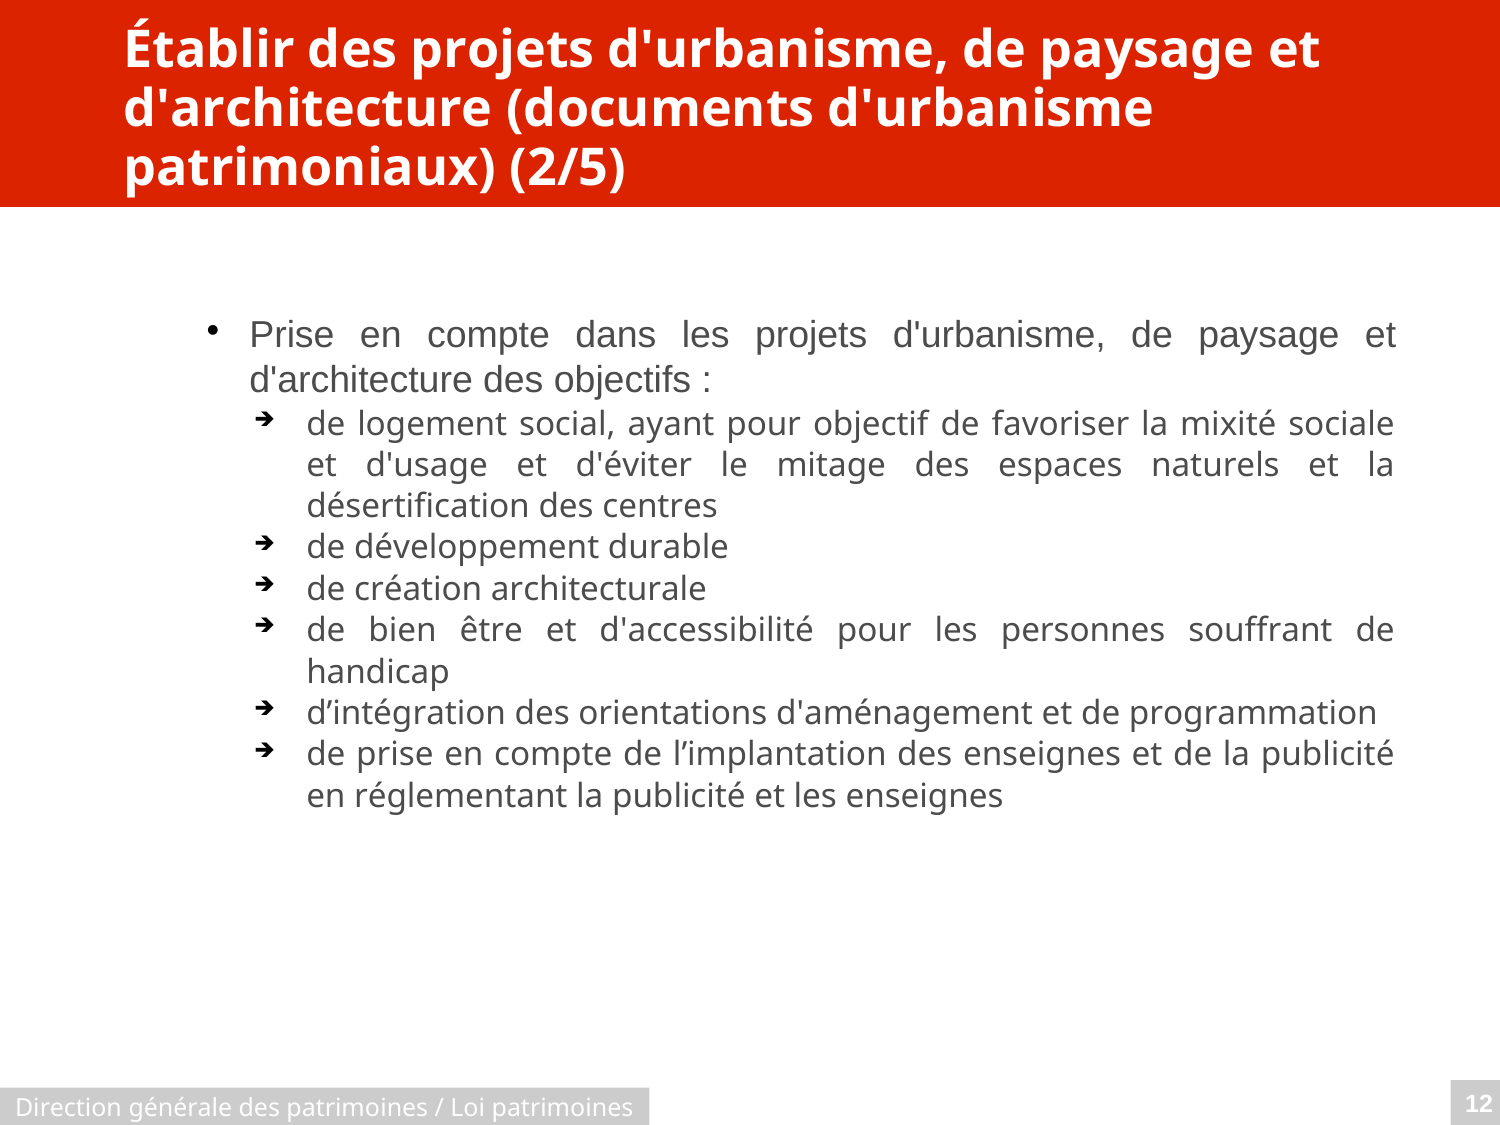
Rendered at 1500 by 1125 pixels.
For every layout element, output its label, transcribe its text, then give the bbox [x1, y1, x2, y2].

text_box [0, 0, 1500, 207]
list Prise en compte dans les projets d'urbanisme, de paysage et d'architecture des objectifs : de logement social, ayant pour objectif de favoriser la mixité sociale et d'usage et d'éviter le mitage des espaces naturels et la désertification des centres de développement durable de création architecturale de bien être et d'accessibilité pour les personnes souffrant de handicap d’intégration des orientations d'aménagement et de programmation de prise en compte de l’implantation des enseignes et de la publicité en réglementant la publicité et les enseignes [29, 236, 1412, 1123]
title Établir des projets d'urbanisme, de paysage et d'architecture (documents d'urbanisme patrimoniaux) (2/5) [108, 10, 1388, 205]
